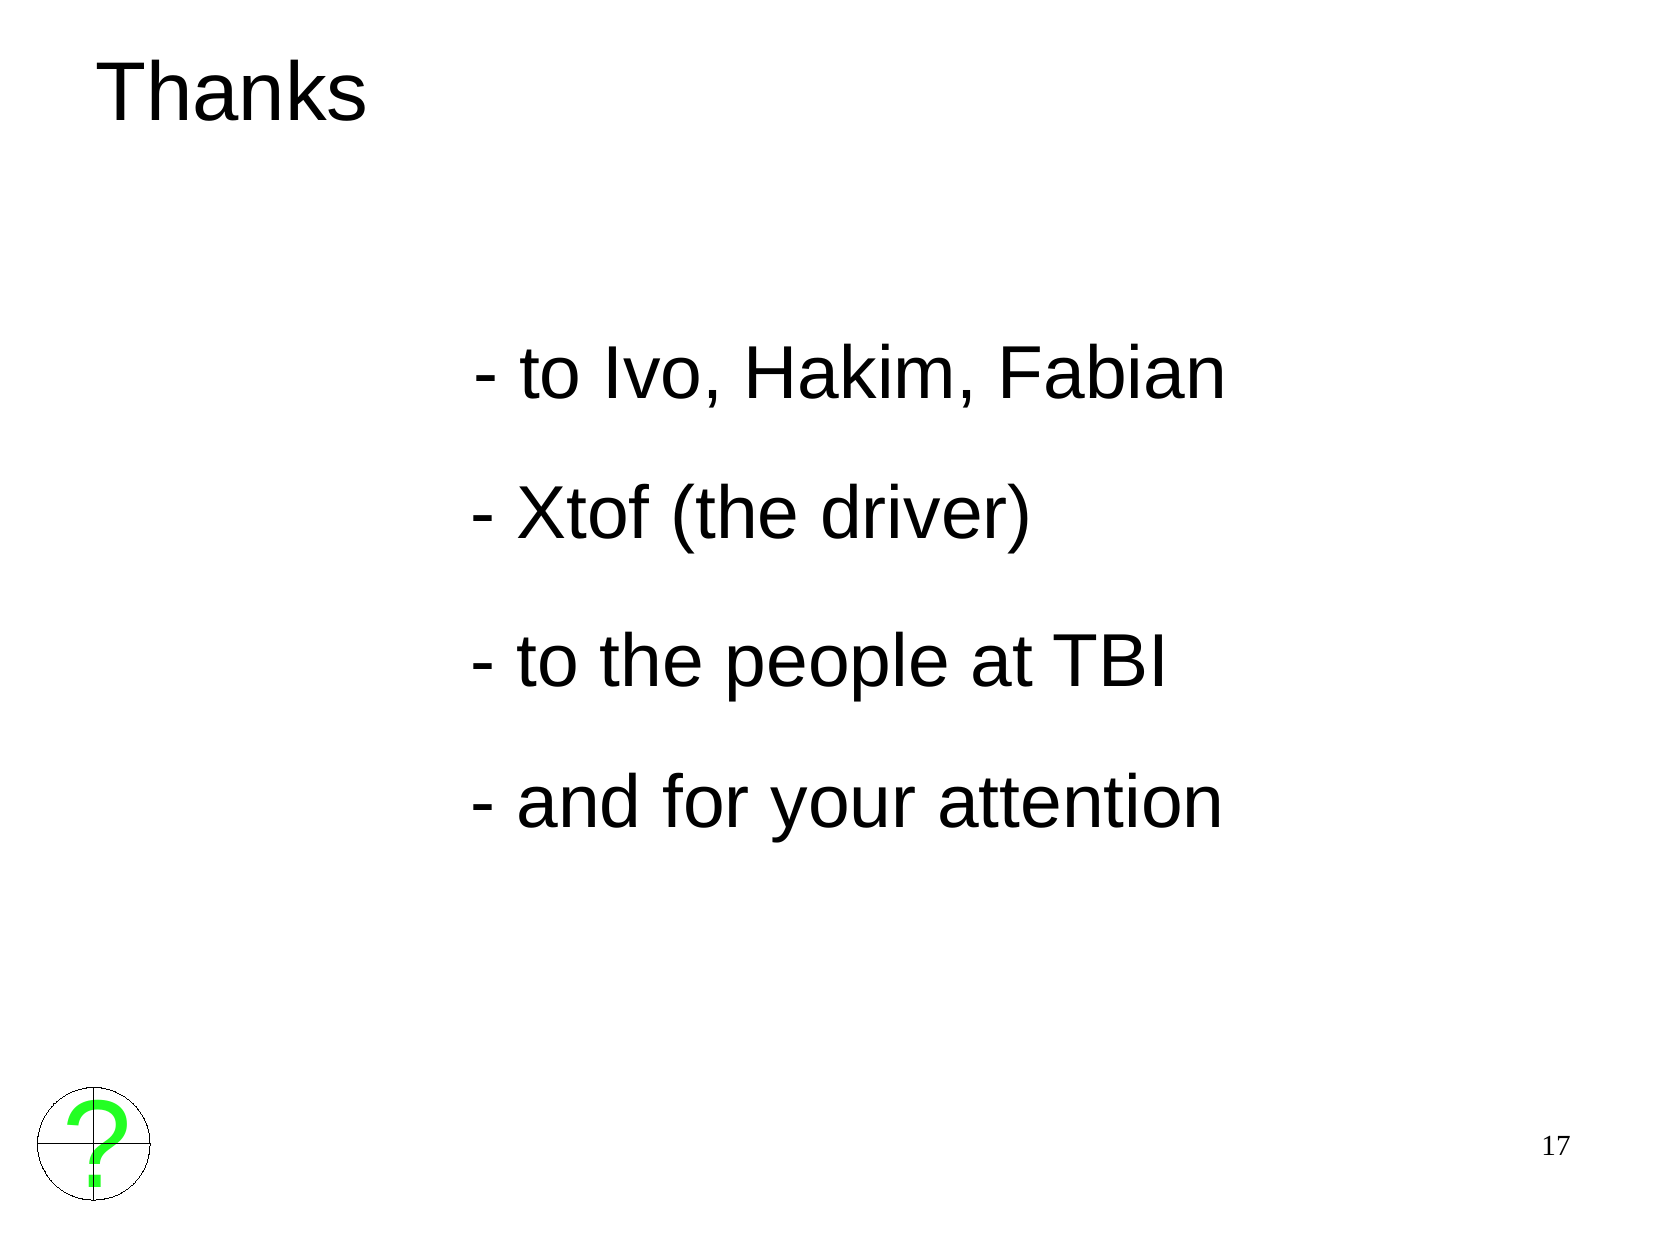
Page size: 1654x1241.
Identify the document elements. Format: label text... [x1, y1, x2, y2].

text_box ? [37, 1087, 93, 1143]
text_box ? [94, 1144, 151, 1201]
text_box Thanks [75, 37, 384, 146]
text_box - and for your attention [450, 751, 1241, 851]
text_box ? [94, 1087, 151, 1143]
text_box - to Ivo, Hakim, Fabian [452, 322, 1243, 422]
text_box - Xtof (the driver) [450, 463, 1049, 563]
text_box ? [37, 1144, 93, 1201]
text_box ? [94, 1144, 101, 1150]
text_box ? [94, 1109, 116, 1143]
text_box - to the people at TBI [450, 610, 1185, 710]
